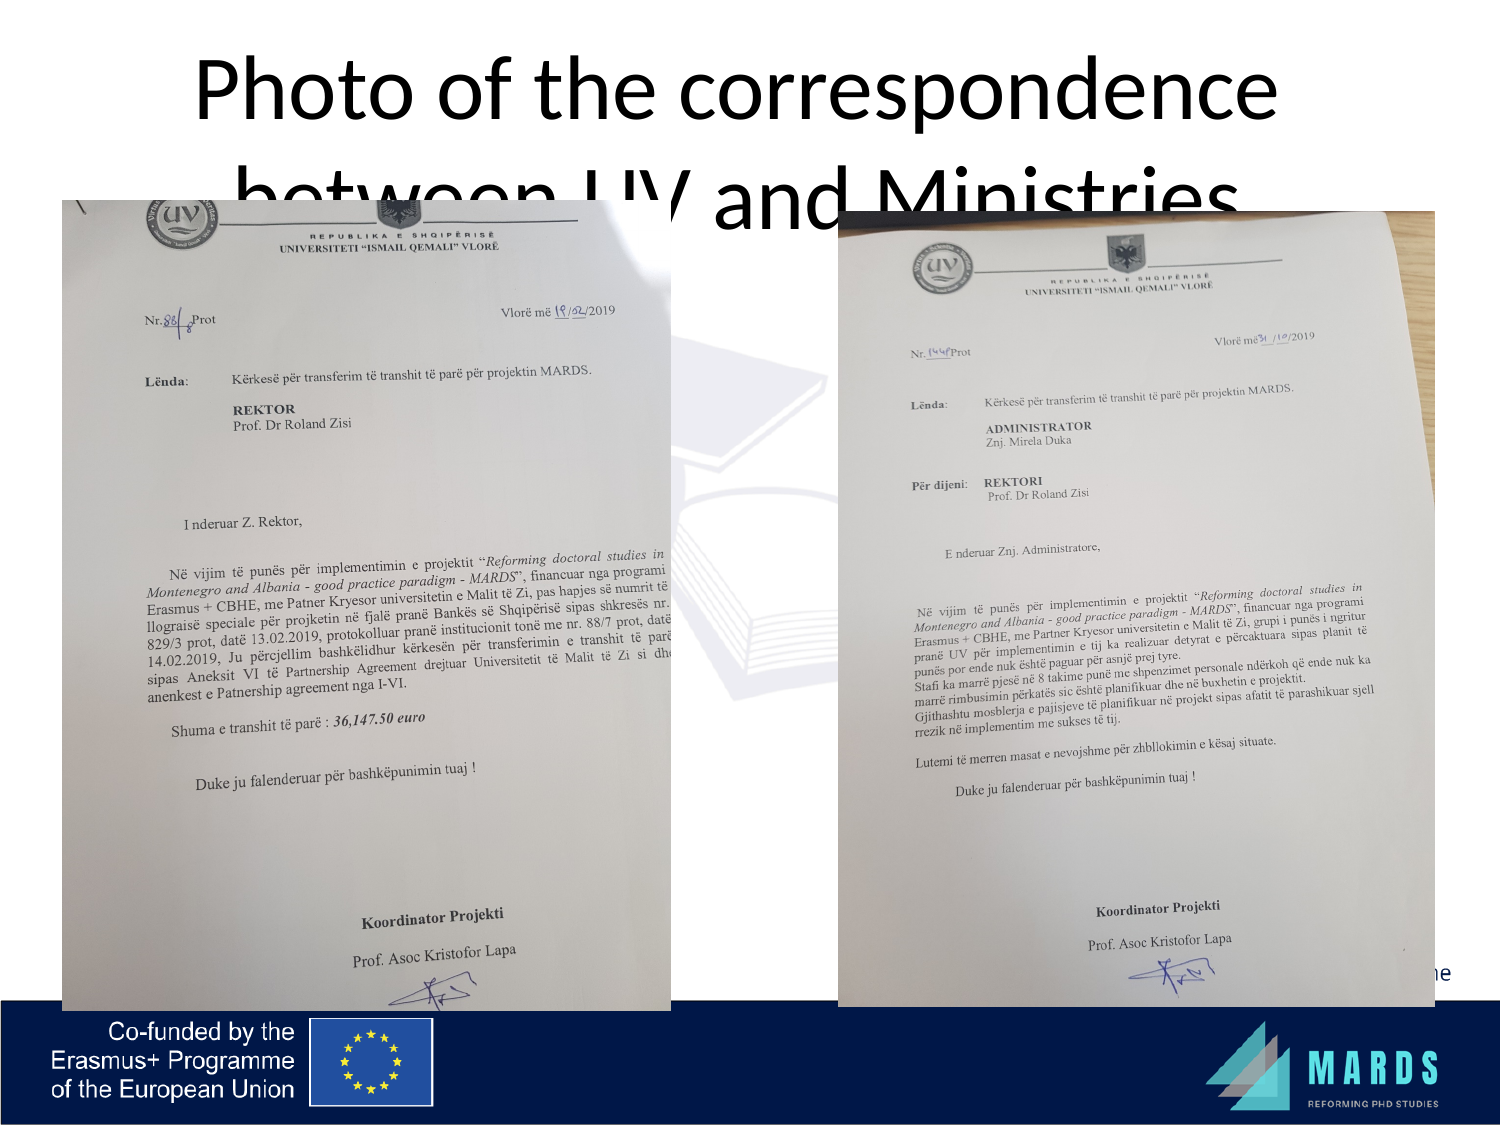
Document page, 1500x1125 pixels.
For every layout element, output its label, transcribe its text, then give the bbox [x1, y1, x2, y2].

picture [838, 211, 1435, 1007]
title Photo of the correspondence between UV and Ministries [62, 20, 1413, 208]
picture [62, 200, 671, 1011]
